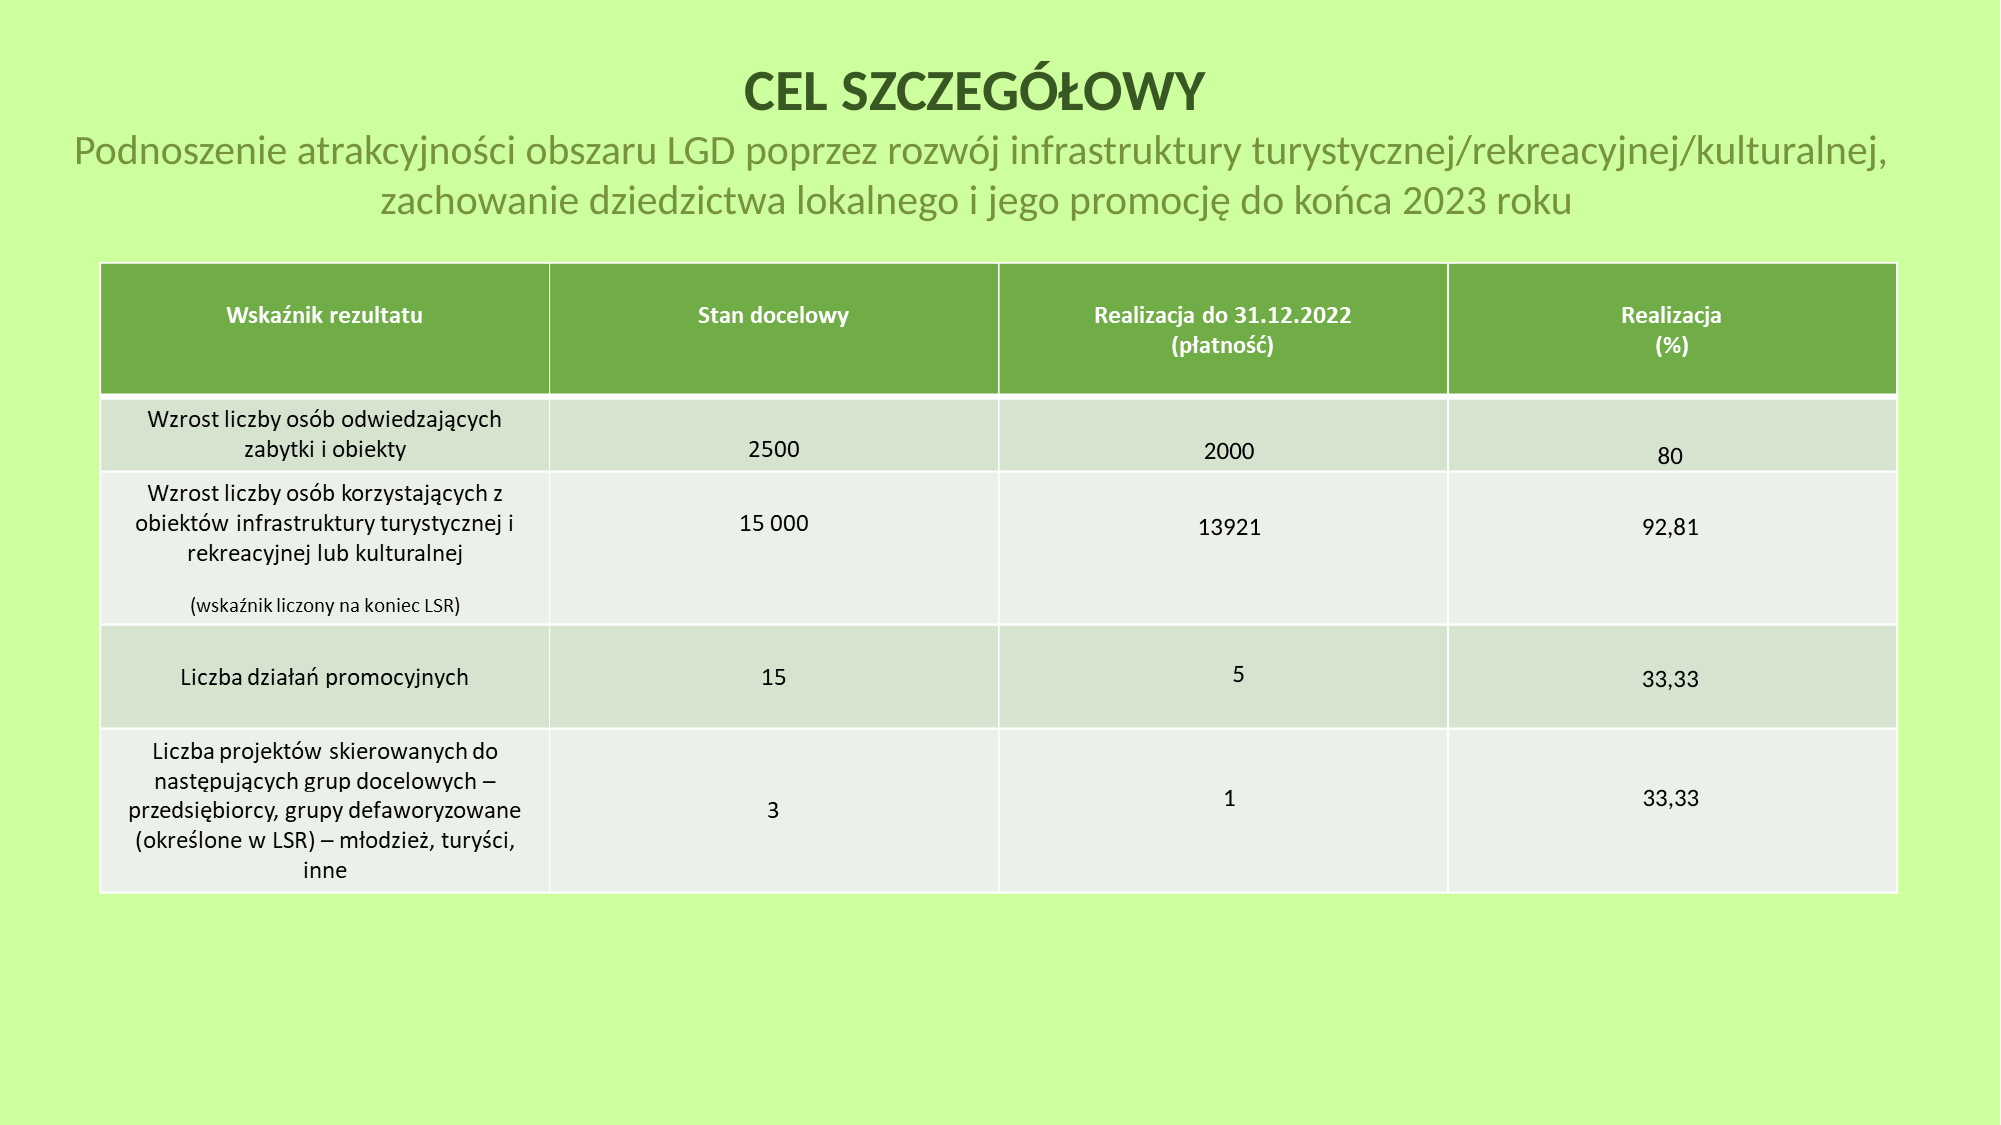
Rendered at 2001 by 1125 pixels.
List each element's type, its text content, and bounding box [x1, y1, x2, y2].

text_box 80 [1605, 431, 1736, 478]
text_box 33,33 [1605, 654, 1736, 701]
text_box 13921 [1164, 503, 1295, 549]
picture [99, 262, 1900, 898]
text_box 2000 [1164, 427, 1295, 474]
text_box 1 [1164, 773, 1295, 820]
text_box 5 [1173, 650, 1304, 696]
title CEL SZCZEGÓŁOWY Podnoszenie atrakcyjności obszaru LGD poprzez rozwój infrastruktury turystycznej/rekreacyjnej/kulturalnej, zachowanie dziedzictwa lokalnego i jego promocję do końca 2023 roku [28, 45, 1935, 233]
text_box 33,33 [1606, 773, 1737, 820]
text_box 92,81 [1605, 503, 1736, 549]
